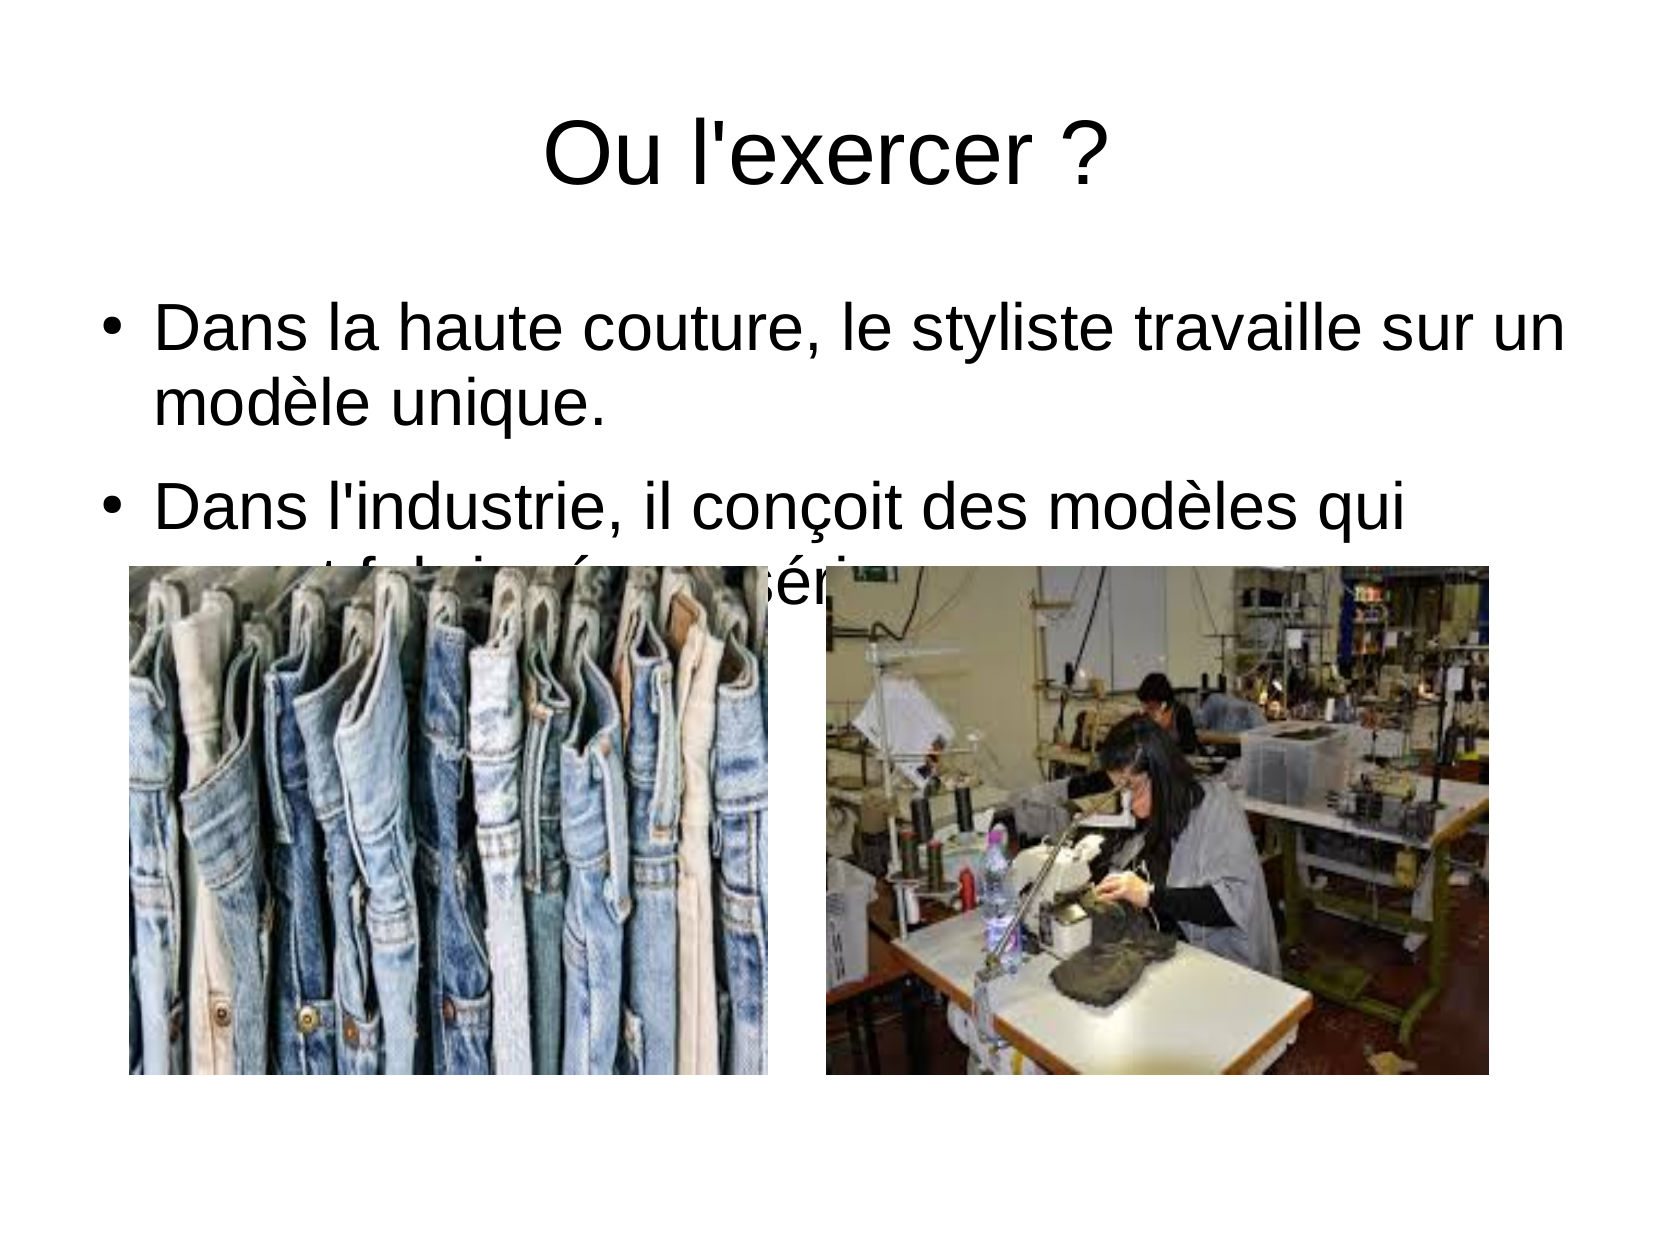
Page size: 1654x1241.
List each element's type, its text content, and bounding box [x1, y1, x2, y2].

title Ou l'exercer ? [82, 49, 1571, 257]
list Dans la haute couture, le styliste travaille sur un modèle unique. Dans l'industrie, il conçoit des modèles qui seront fabriqués en série. [82, 290, 1571, 1109]
picture [129, 566, 768, 1075]
picture [826, 566, 1489, 1075]
